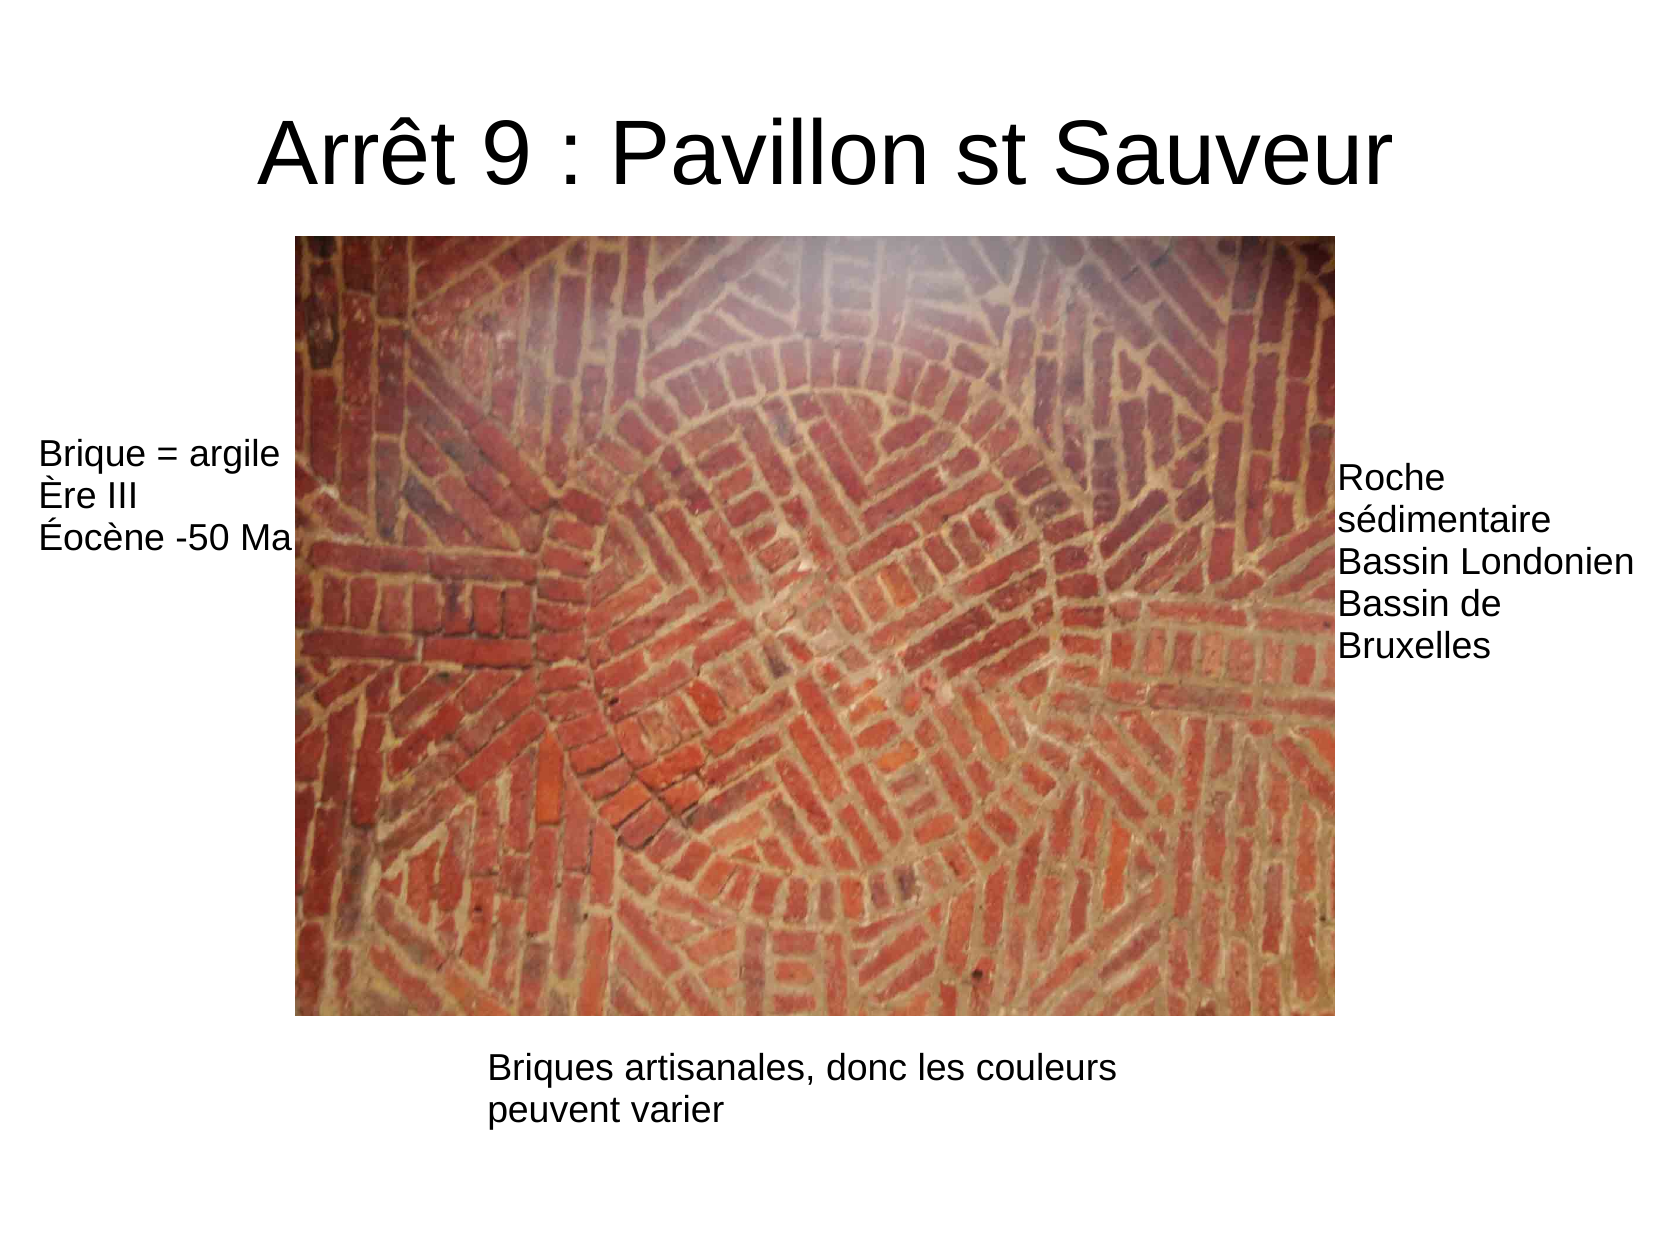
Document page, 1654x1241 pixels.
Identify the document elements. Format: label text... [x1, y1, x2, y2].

text_box Roche sédimentaire Bassin Londonien Bassin de Bruxelles [1335, 448, 1654, 674]
text_box Brique = argile Ère III Éocène -50 Ma [23, 425, 295, 567]
title Arrêt 9 : Pavillon st Sauveur [82, 49, 1571, 257]
picture [295, 236, 1335, 1016]
text_box Briques artisanales, donc les couleurs peuvent varier [472, 1039, 1182, 1139]
